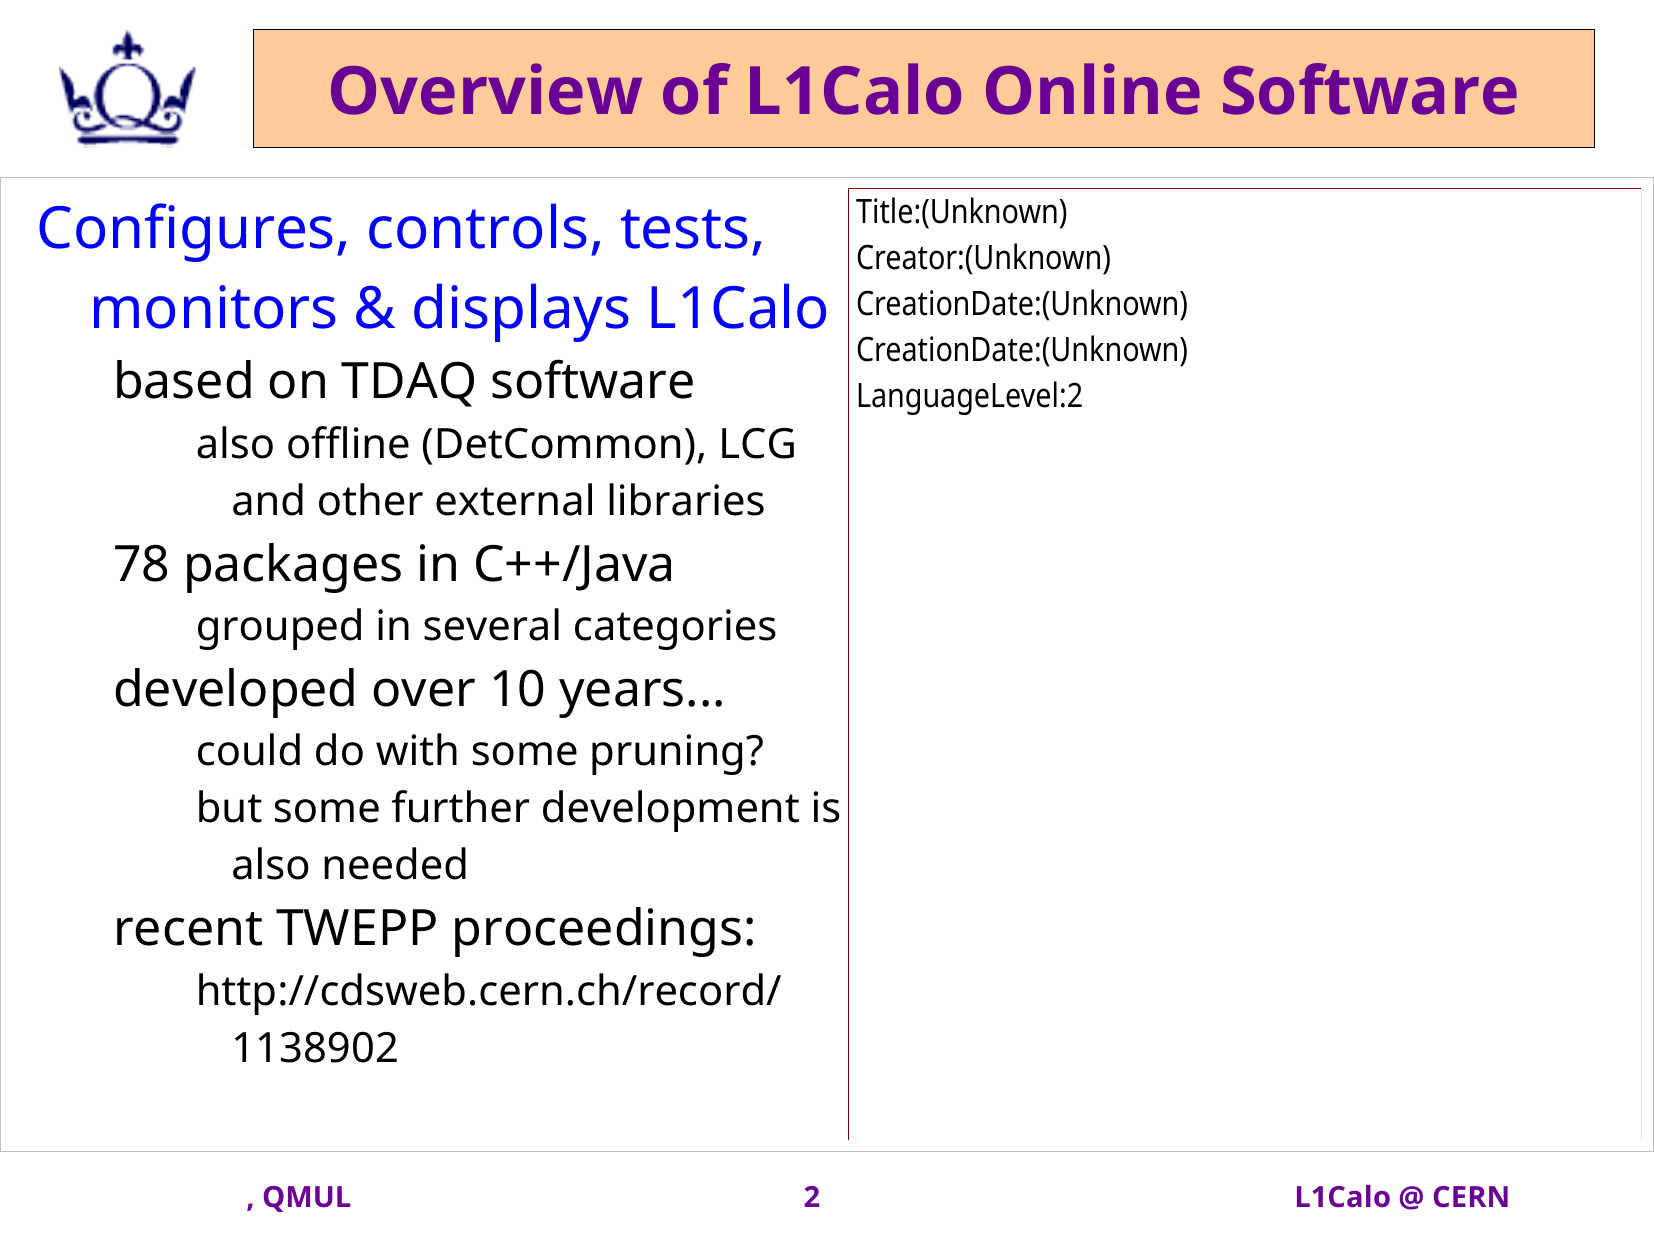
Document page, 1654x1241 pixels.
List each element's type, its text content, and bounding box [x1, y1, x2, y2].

picture [846, 185, 1642, 1140]
picture [59, 29, 200, 148]
title Overview of L1Calo Online Software [253, 29, 1595, 148]
list Configures, controls, tests, monitors & displays L1Calo based on TDAQ software also offline (DetCommon), LCG and other external libraries 78 packages in C++/Java grouped in several categories developed over 10 years... could do with some pruning? but some further development is also needed recent TWEPP proceedings: http://cdsweb.cern.ch/record/1138902 [18, 186, 846, 1137]
